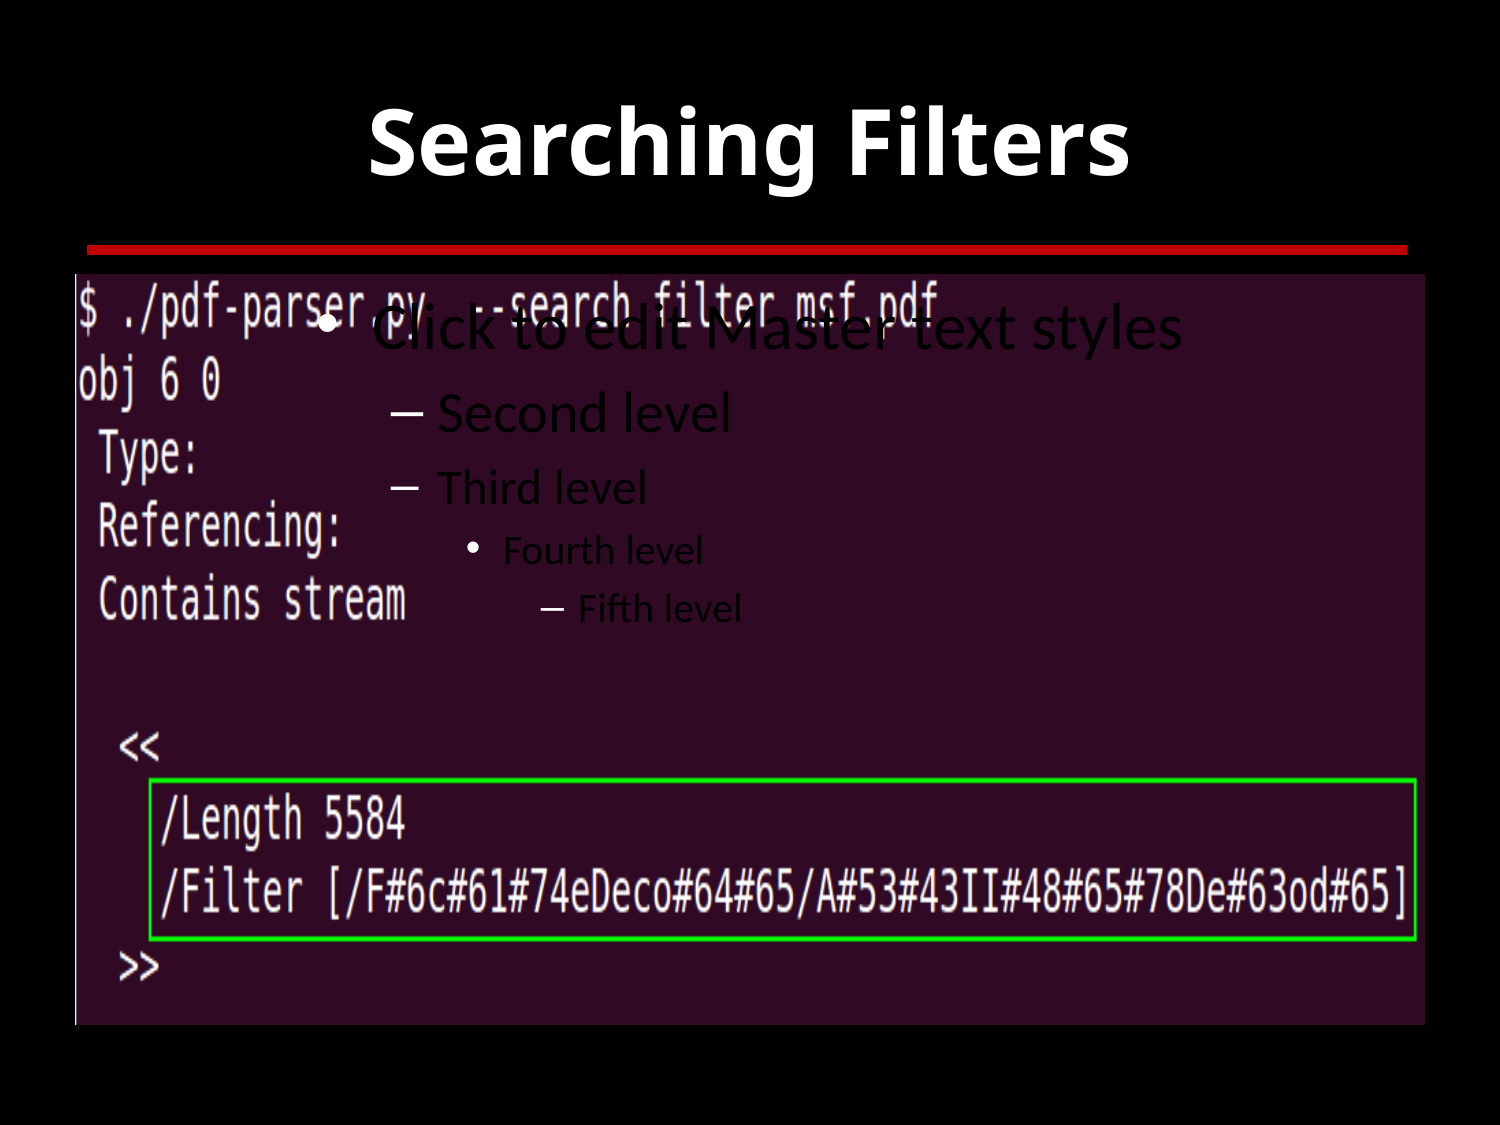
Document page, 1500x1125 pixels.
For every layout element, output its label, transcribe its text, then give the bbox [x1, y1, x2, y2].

title Searching Filters [75, 45, 1425, 233]
picture [75, 274, 1425, 1025]
